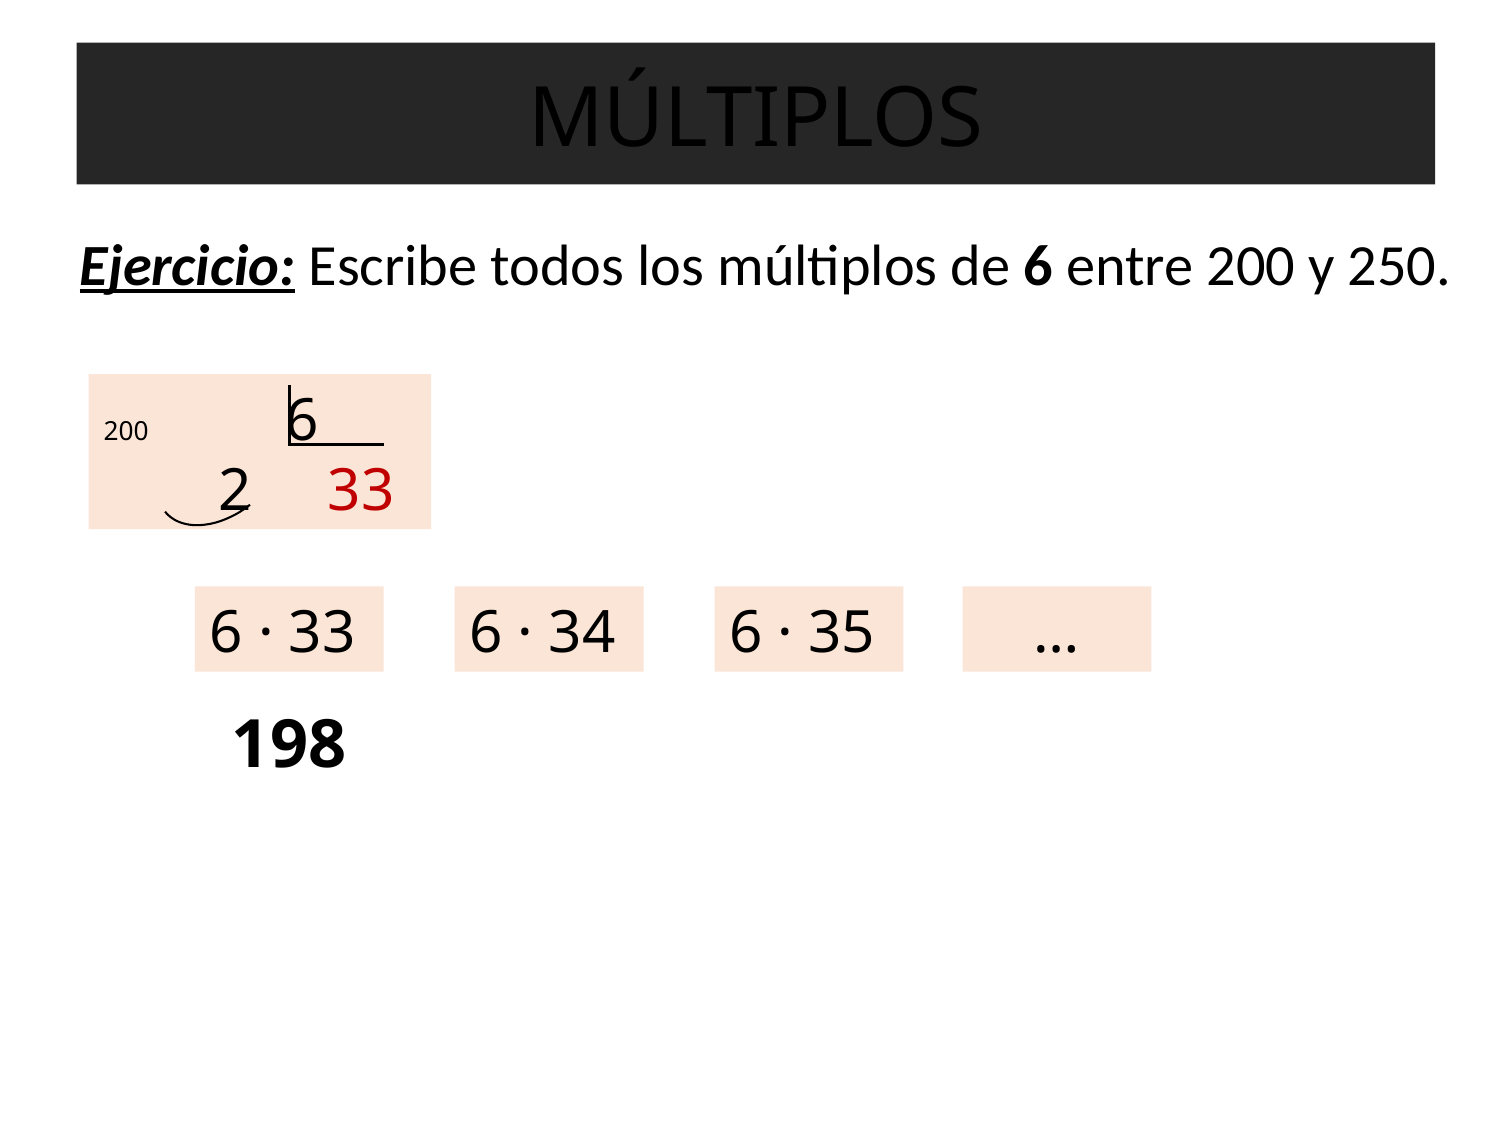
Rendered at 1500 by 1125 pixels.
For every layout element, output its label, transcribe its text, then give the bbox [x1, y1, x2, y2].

text_box 6 · 33 [194, 586, 384, 672]
text_box … [962, 586, 1152, 672]
text_box Ejercicio: Escribe todos los múltiplos de 6 entre 200 y 250. [64, 219, 1500, 799]
text_box 6 · 35 [714, 586, 904, 672]
text_box 6 · 34 [454, 586, 644, 672]
text_box 6 2 33 [88, 374, 432, 530]
text_box MÚLTIPLOS [76, 42, 1436, 185]
text_box 198 [194, 692, 384, 788]
